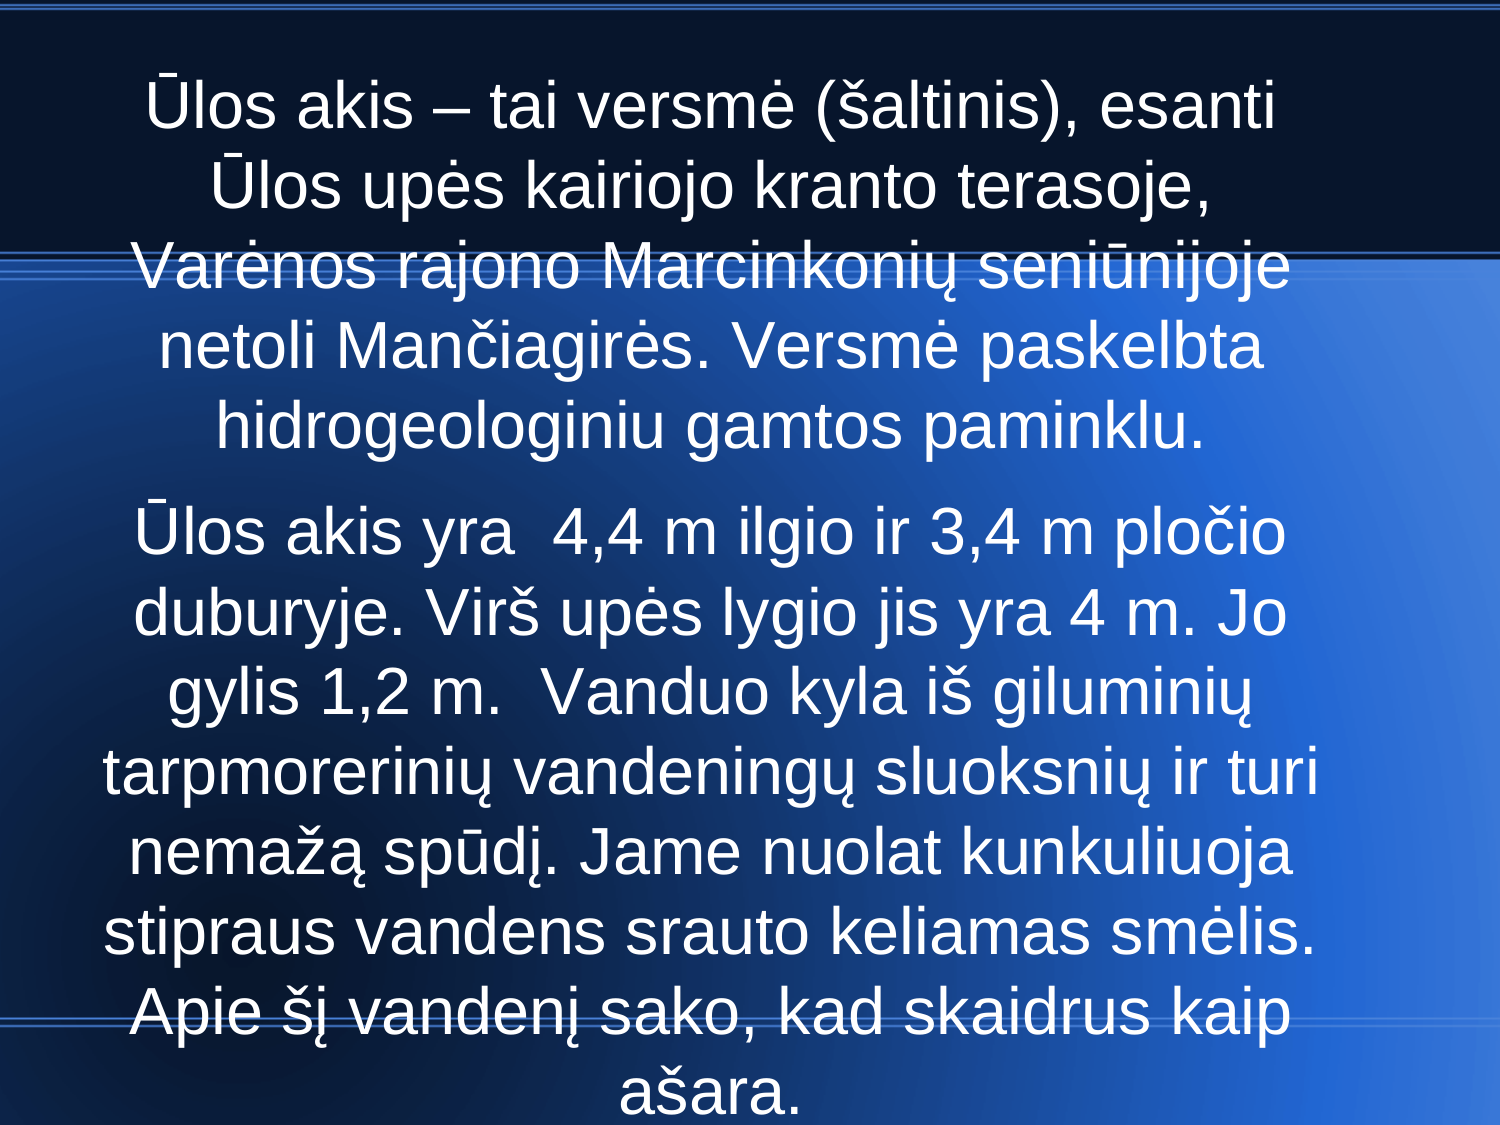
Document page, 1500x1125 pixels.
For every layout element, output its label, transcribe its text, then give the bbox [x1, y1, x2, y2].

subtitle Ūlos akis – tai versmė (šaltinis), esanti Ūlos upės kairiojo kranto terasoje, Varėnos rajono Marcinkonių seniūnijoje netoli Mančiagirės. Versmė paskelbta hidrogeologiniu gamtos paminklu. Ūlos akis yra 4,4 m ilgio ir 3,4 m pločio duburyje. Virš upės lygio jis yra 4 m. Jo gylis 1,2 m. Vanduo kyla iš giluminių tarpmorerinių vandeningų sluoksnių ir turi nemažą spūdį. Jame nuolat kunkuliuoja stipraus vandens srauto keliamas smėlis. Apie šį vandenį sako, kad skaidrus kaip ašara. [88, 0, 1336, 1077]
